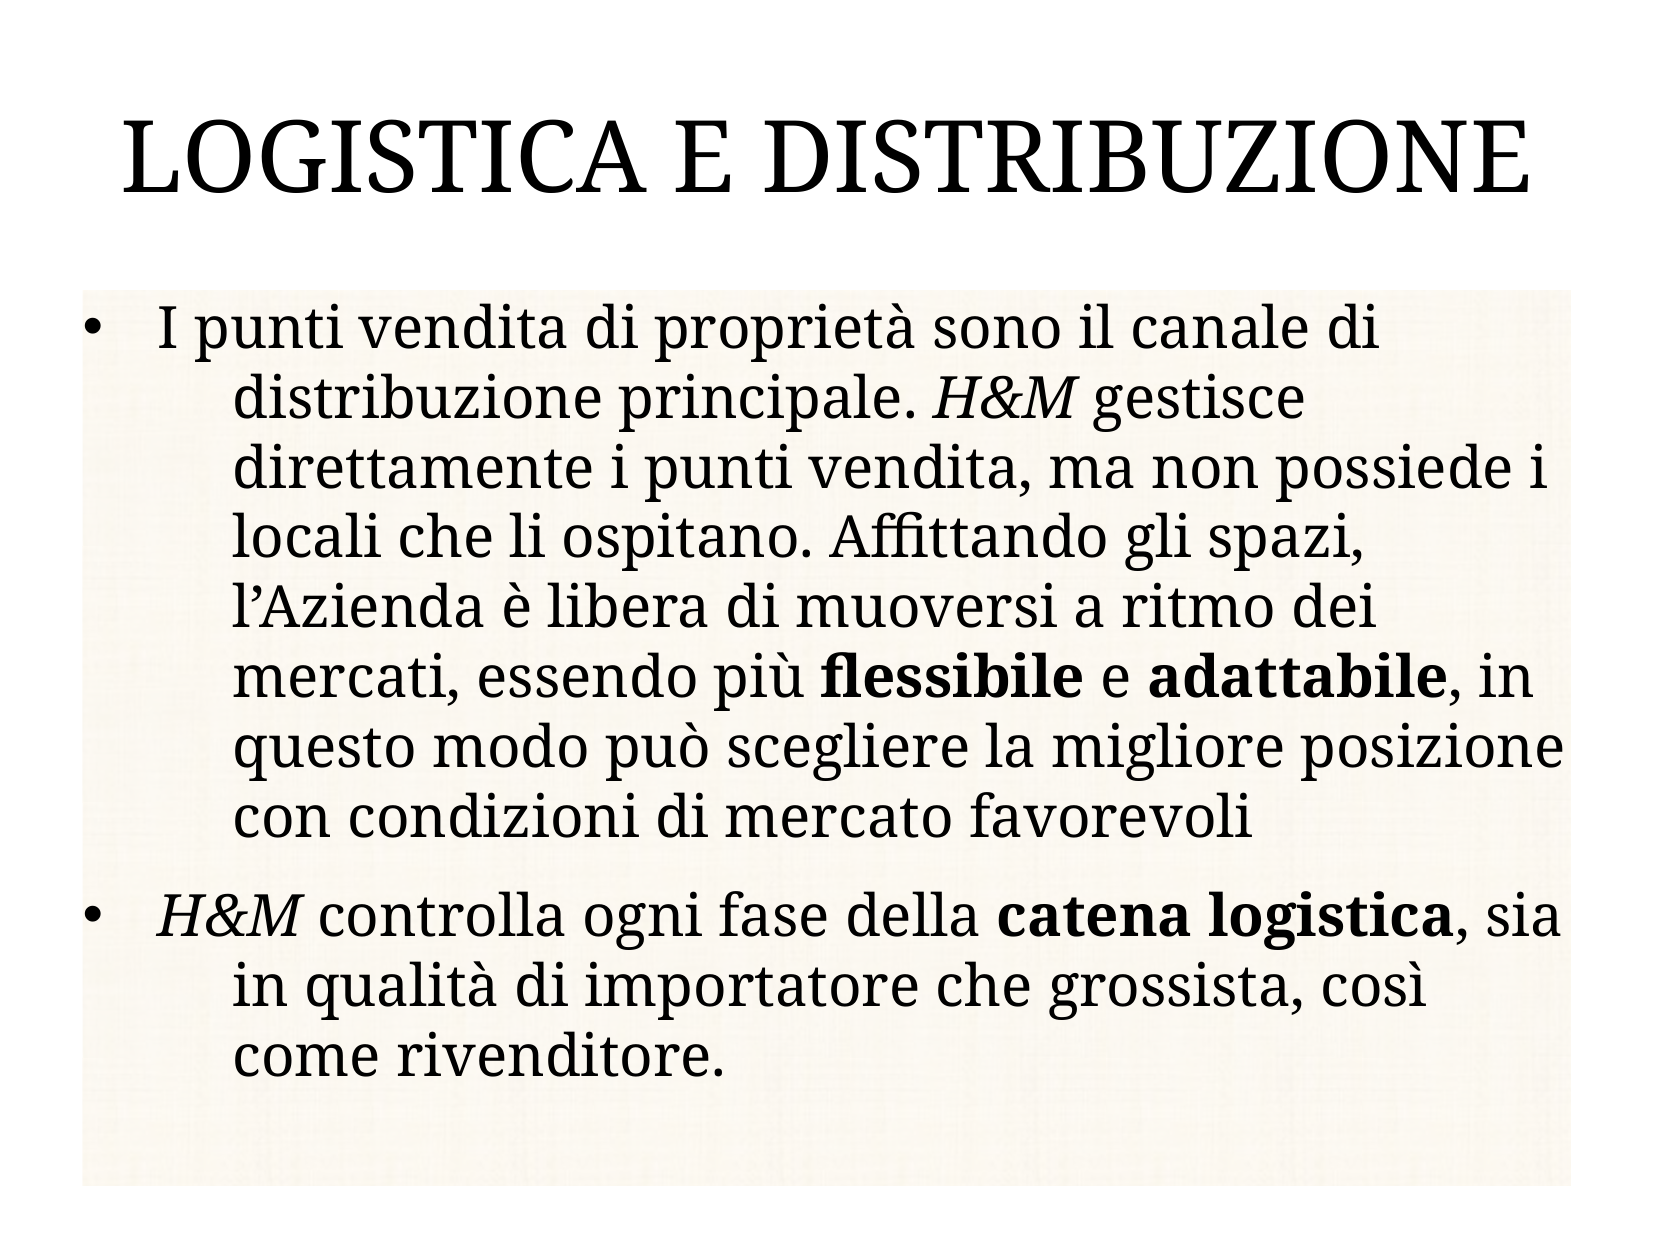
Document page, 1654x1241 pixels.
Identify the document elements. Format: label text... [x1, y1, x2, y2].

title LOGISTICA E DISTRIBUZIONE [82, 49, 1571, 257]
list I punti vendita di proprietà sono il canale di distribuzione principale. H&M gestisce direttamente i punti vendita, ma non possiede i locali che li ospitano. Affittando gli spazi, l’Azienda è libera di muoversi a ritmo dei mercati, essendo più flessibile e adattabile, in questo modo può scegliere la migliore posizione con condizioni di mercato favorevoli H&M controlla ogni fase della catena logistica, sia in qualità di importatore che grossista, così come rivenditore. [82, 290, 1571, 1186]
